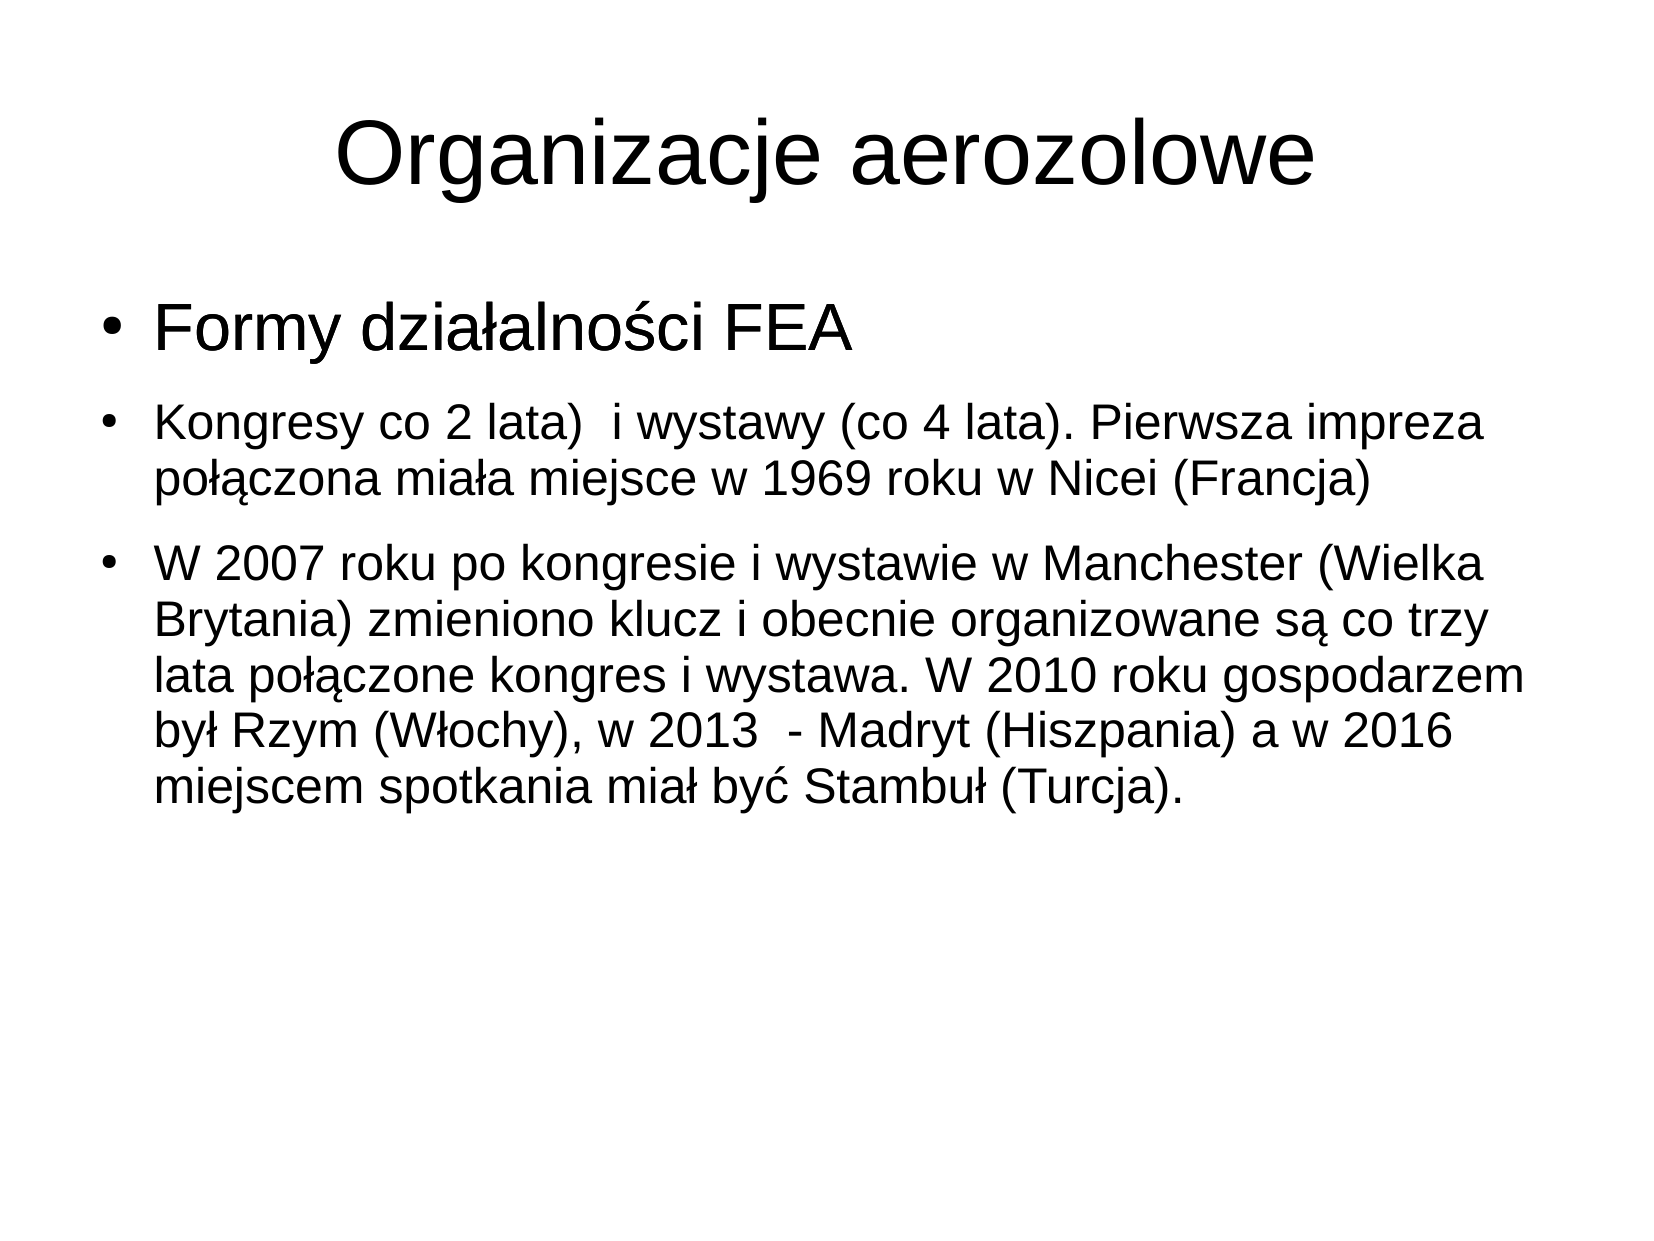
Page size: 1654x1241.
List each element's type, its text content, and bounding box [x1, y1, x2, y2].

list Formy działalności FEA Kongresy co 2 lata) i wystawy (co 4 lata). Pierwsza impreza połączona miała miejsce w 1969 roku w Nicei (Francja) W 2007 roku po kongresie i wystawie w Manchester (Wielka Brytania) zmieniono klucz i obecnie organizowane są co trzy lata połączone kongres i wystawa. W 2010 roku gospodarzem był Rzym (Włochy), w 2013 - Madryt (Hiszpania) a w 2016 miejscem spotkania miał być Stambuł (Turcja). [82, 290, 1571, 1010]
title Organizacje aerozolowe [82, 49, 1571, 257]
